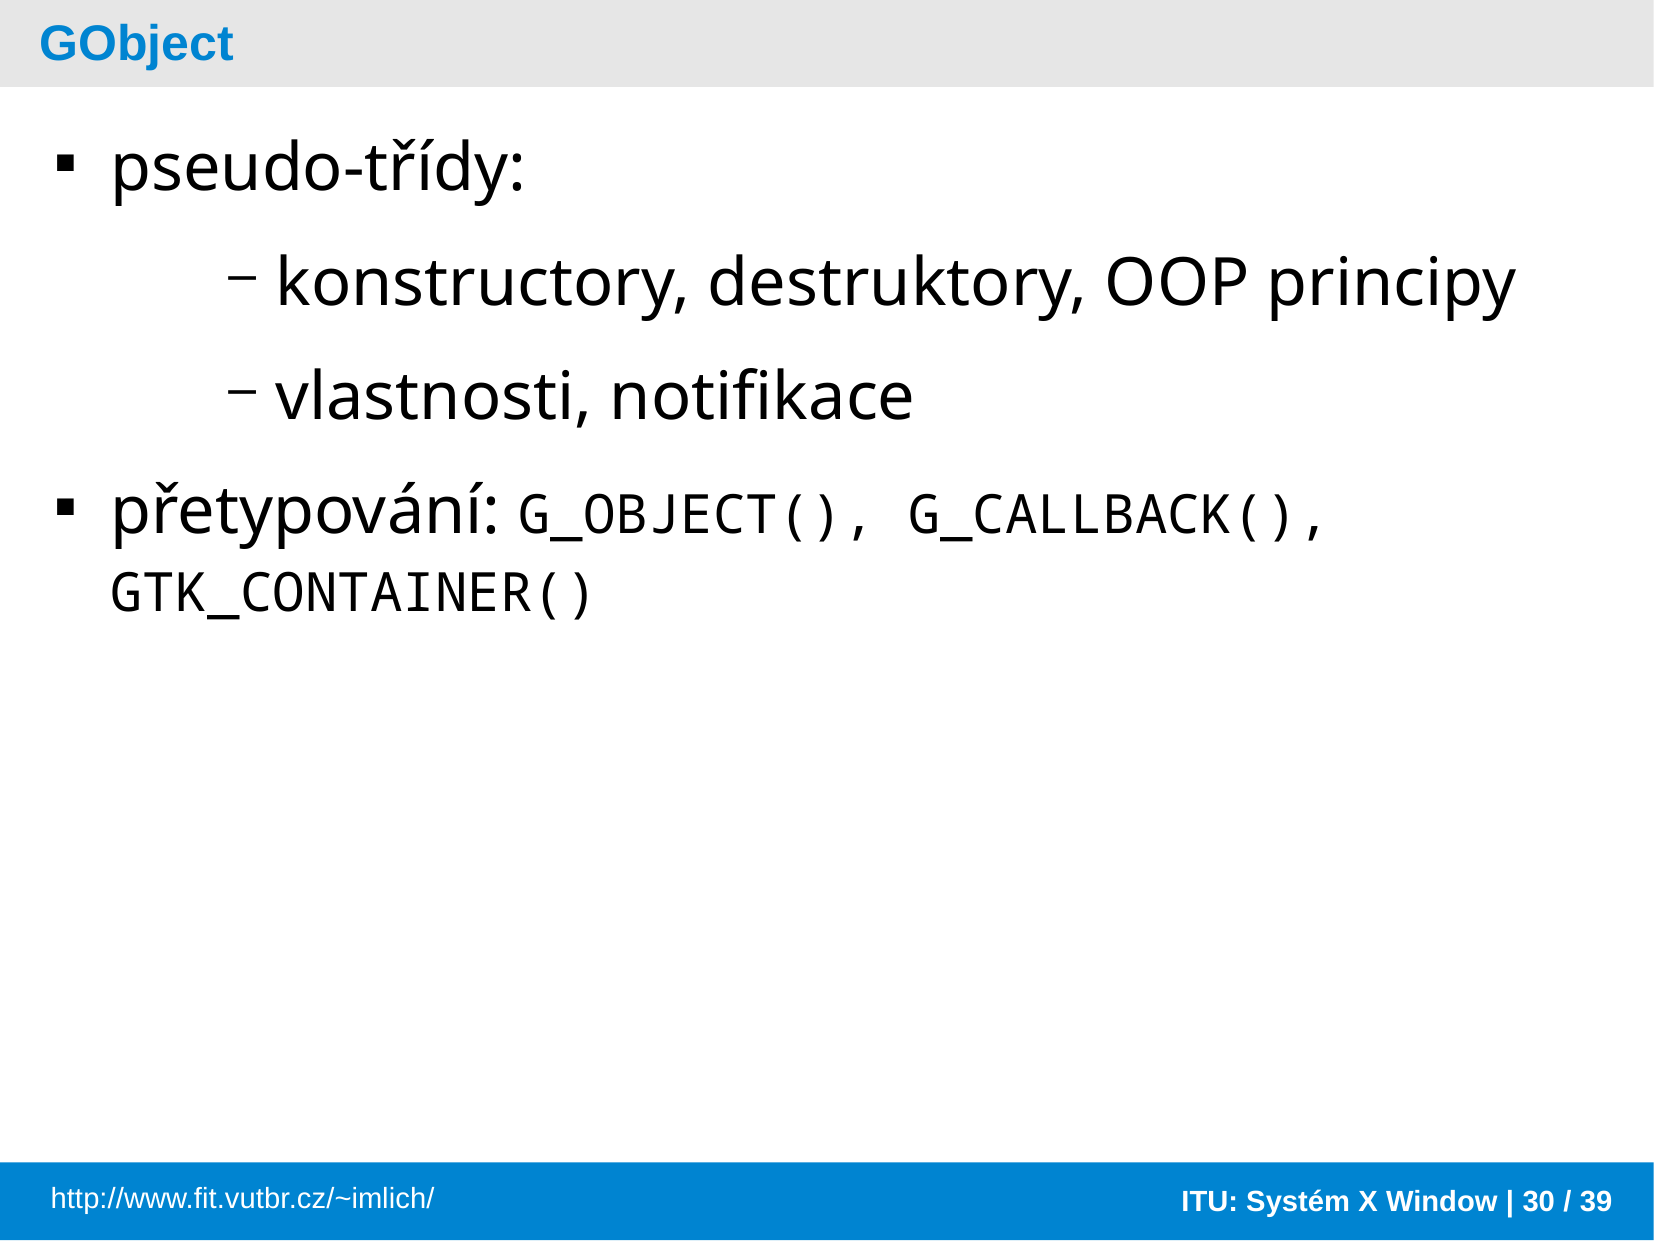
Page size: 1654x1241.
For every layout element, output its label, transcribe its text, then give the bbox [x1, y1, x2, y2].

title GObject [39, 5, 1615, 81]
list pseudo-třídy: konstructory, destruktory, OOP principy vlastnosti, notifikace přetypování: G_OBJECT(), G_CALLBACK(), GTK_CONTAINER() [39, 119, 1615, 839]
